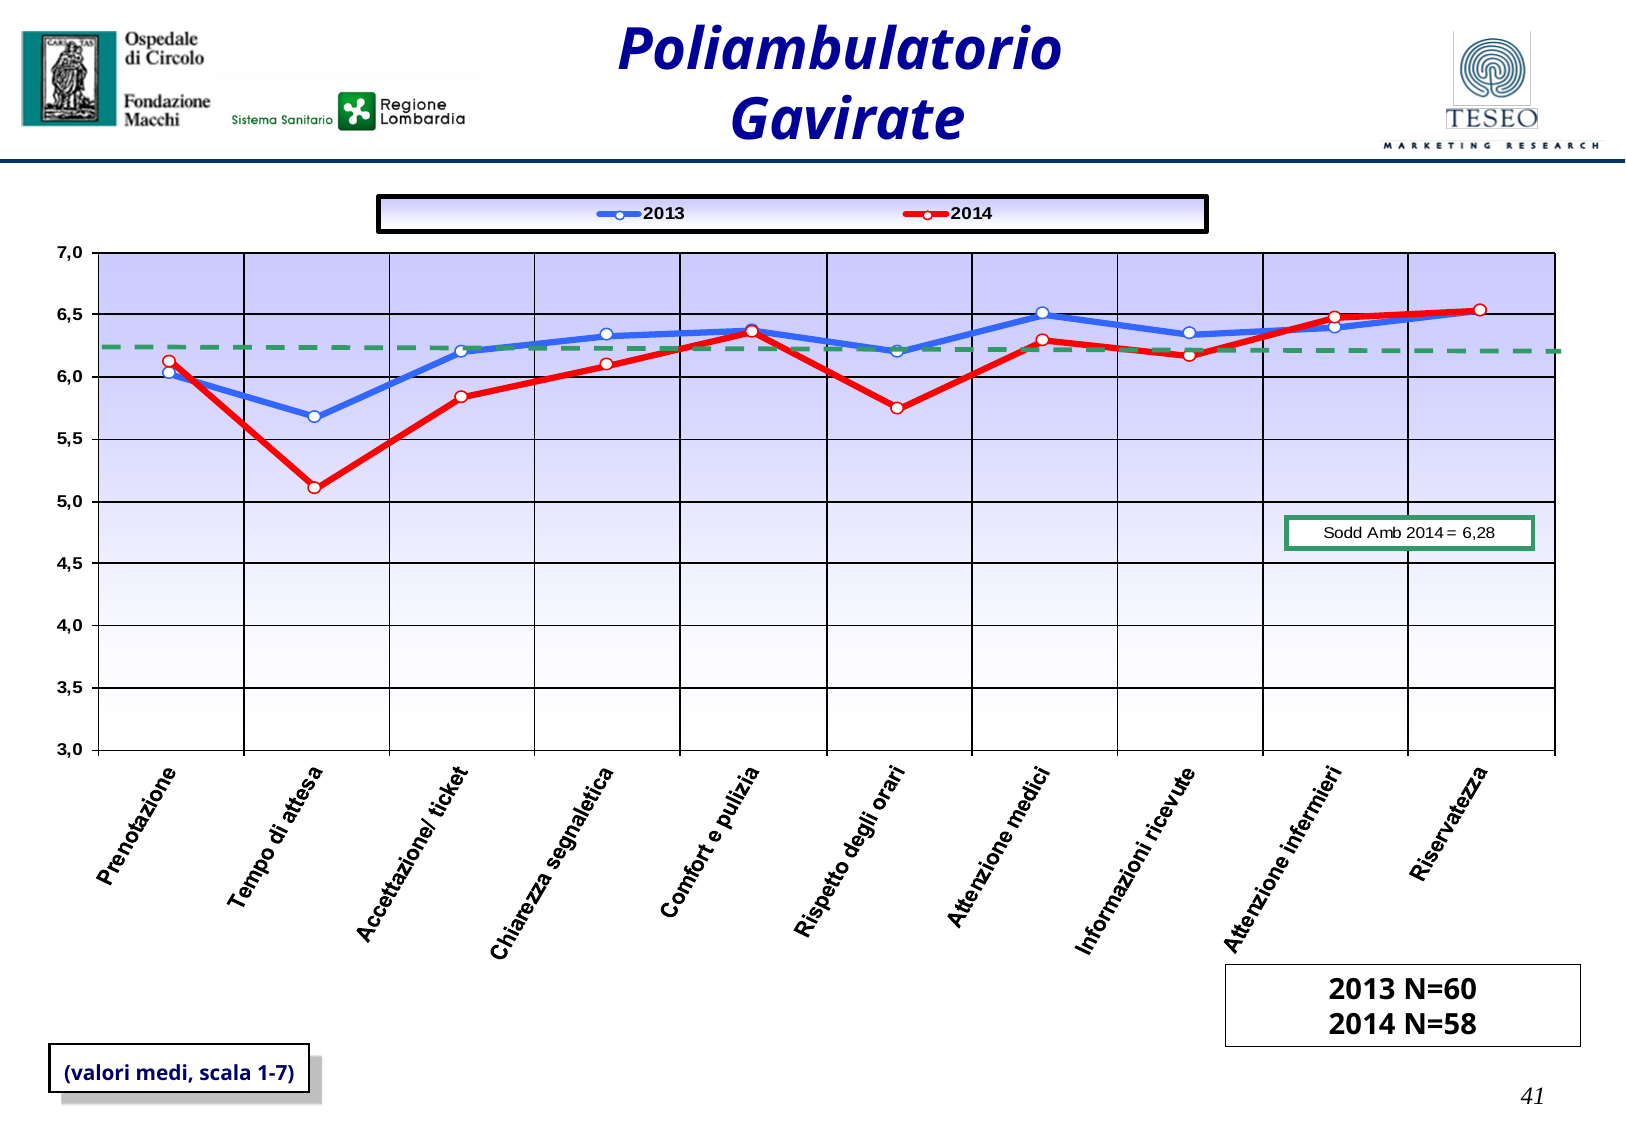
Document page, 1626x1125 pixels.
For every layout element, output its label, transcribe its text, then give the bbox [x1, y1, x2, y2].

picture [44, 184, 1563, 1045]
text_box 2013 N=60 2014 N=58 [1225, 964, 1581, 1047]
text_box Poliambulatorio Gavirate [304, 18, 1392, 144]
text_box (valori medi, scala 1-7) [49, 1045, 310, 1093]
picture [1381, 31, 1604, 149]
picture [21, 31, 483, 149]
